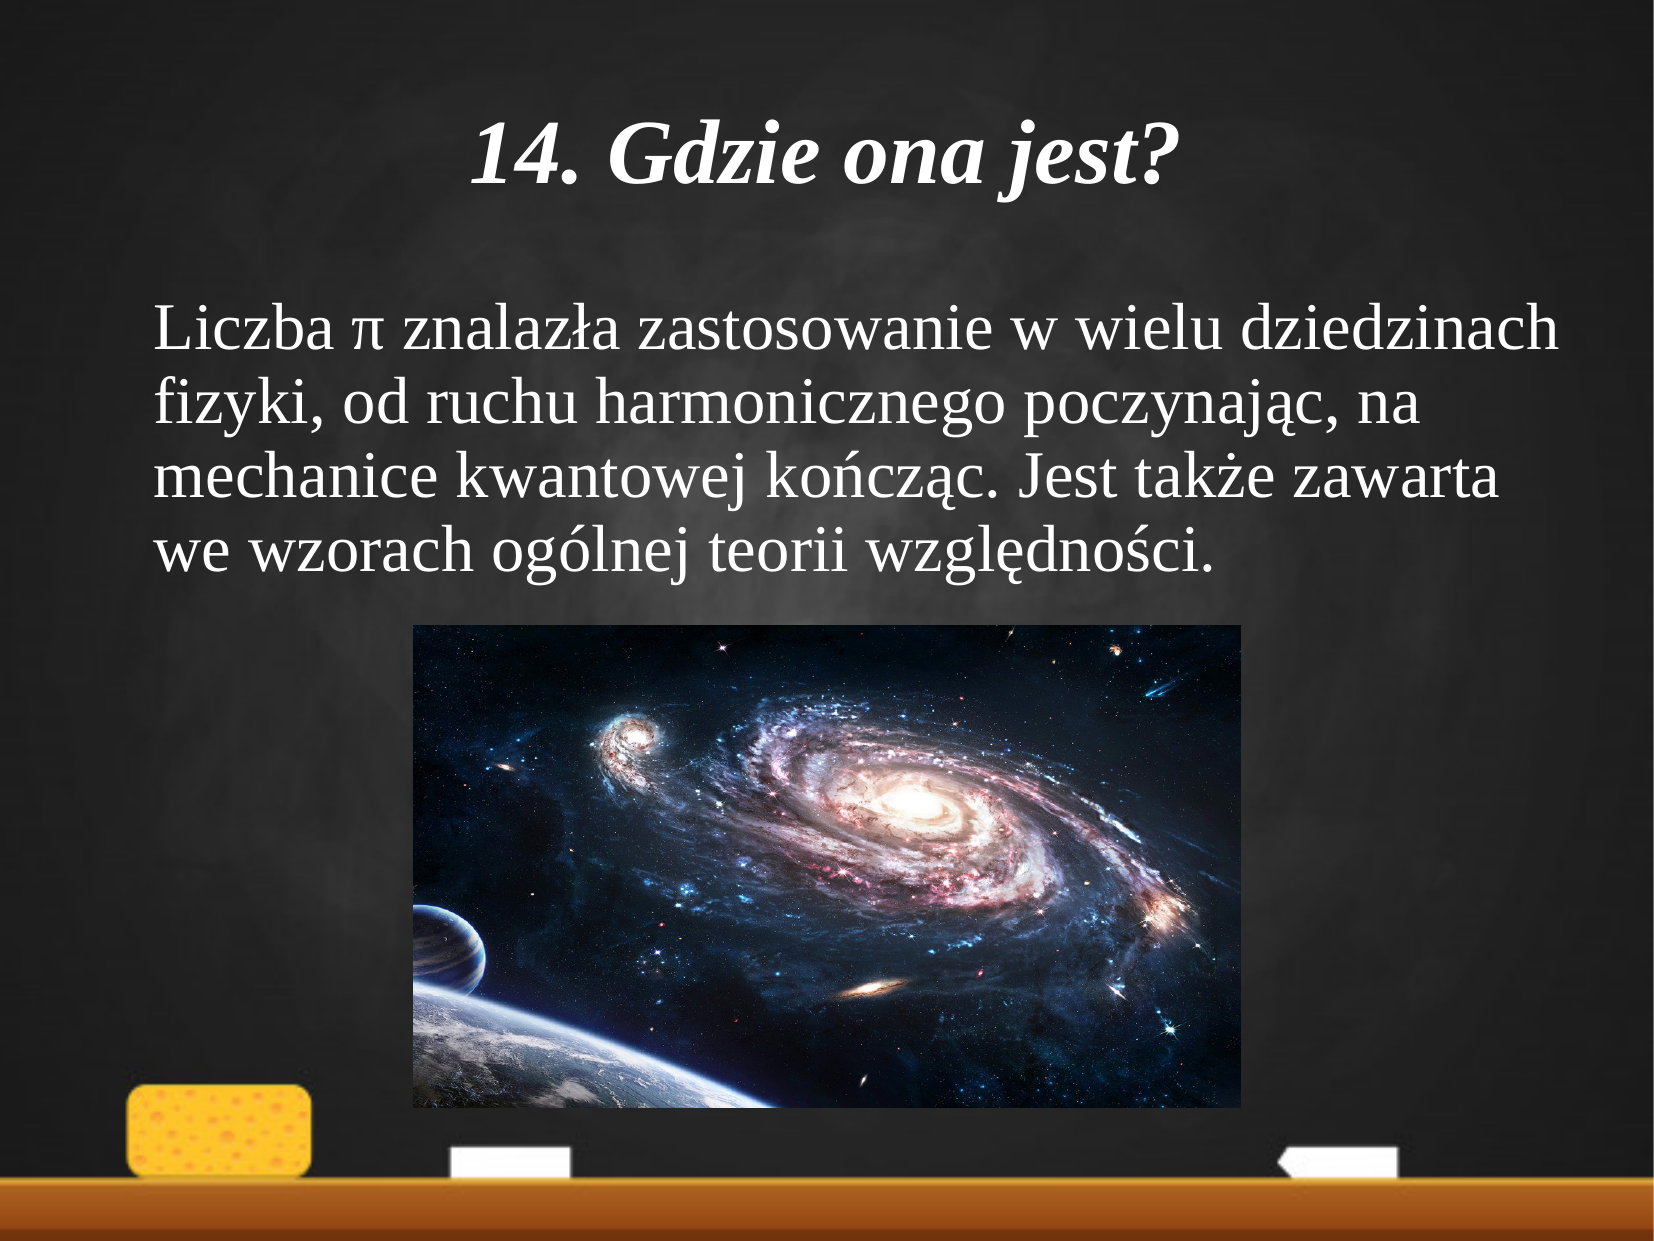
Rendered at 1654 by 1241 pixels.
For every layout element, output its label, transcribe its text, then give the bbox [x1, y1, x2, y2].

picture [0, 0, 1654, 1241]
list Liczba π znalazła zastosowanie w wielu dziedzinach fizyki, od ruchu harmonicznego poczynając, na mechanice kwantowej kończąc. Jest także zawarta we wzorach ogólnej teorii względności. [82, 290, 1571, 1109]
title 14. Gdzie ona jest? [82, 49, 1571, 257]
